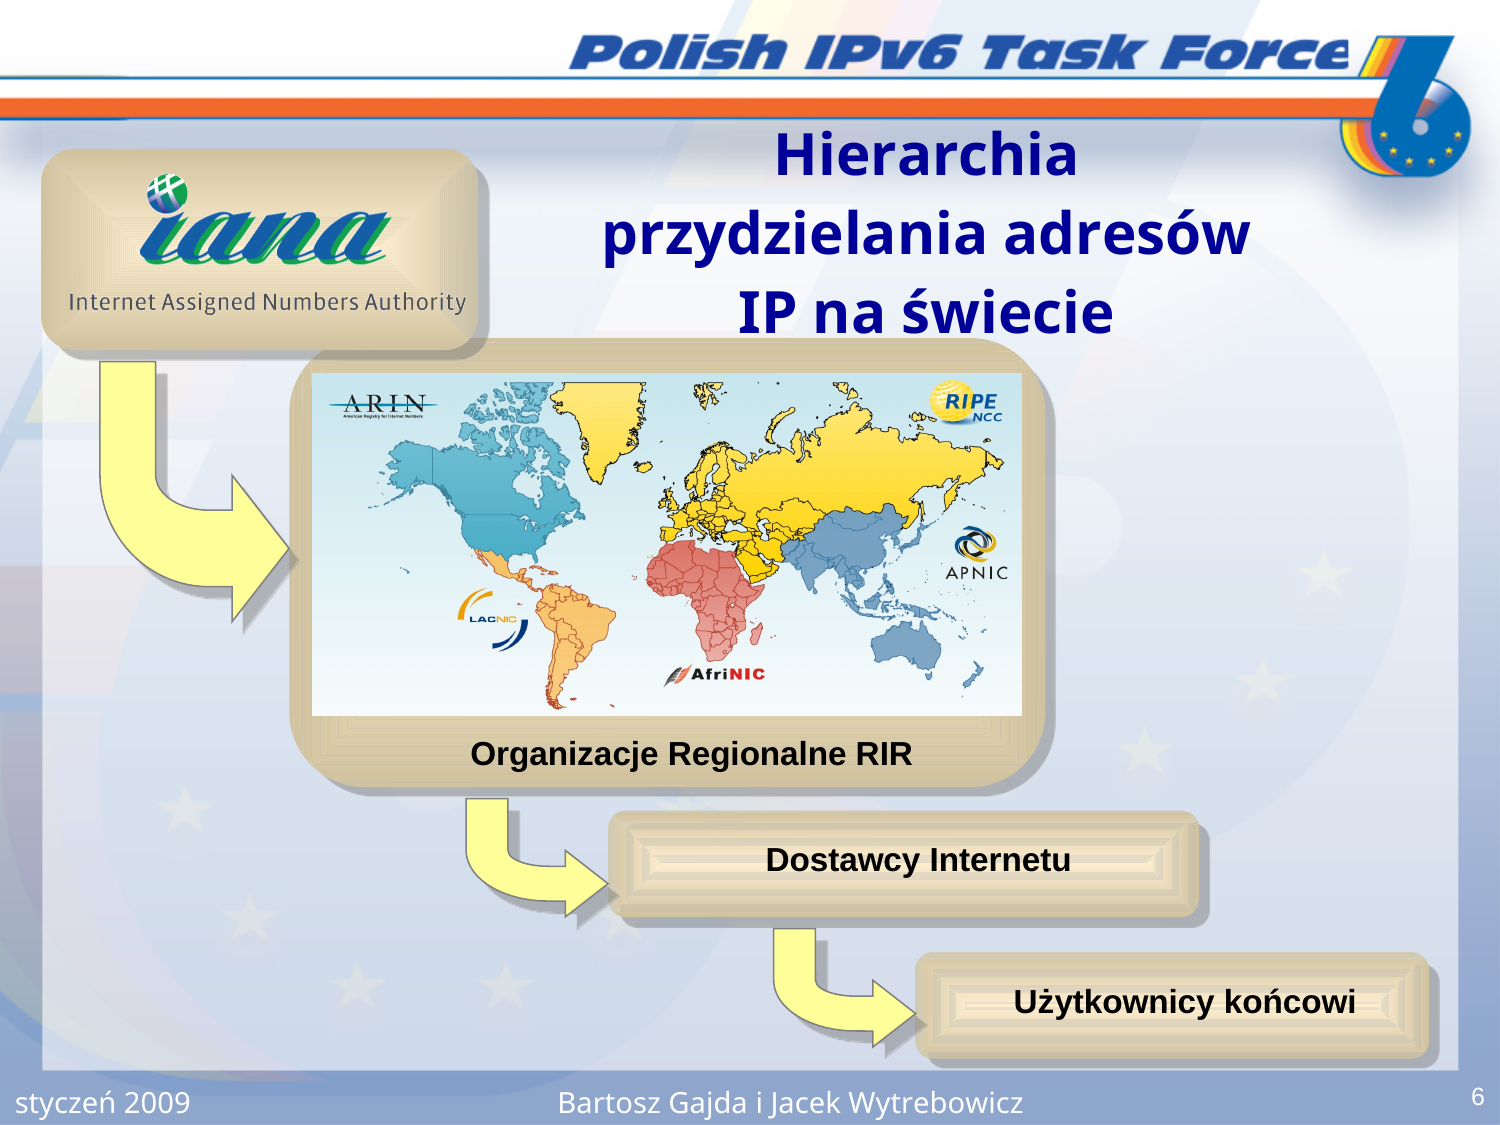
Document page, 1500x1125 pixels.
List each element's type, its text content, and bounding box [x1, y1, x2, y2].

picture [0, 0, 1500, 1125]
text_box [41, 148, 1046, 788]
text_box Użytkownicy końcowi [999, 976, 1372, 1029]
text_box Organizacje Regionalne RIR [455, 727, 929, 781]
text_box [466, 798, 1199, 918]
text_box [773, 928, 1430, 1059]
text_box Dostawcy Internetu [750, 834, 1087, 887]
title Hierarchia przydzielania adresów IP na świecie [572, 137, 1281, 327]
